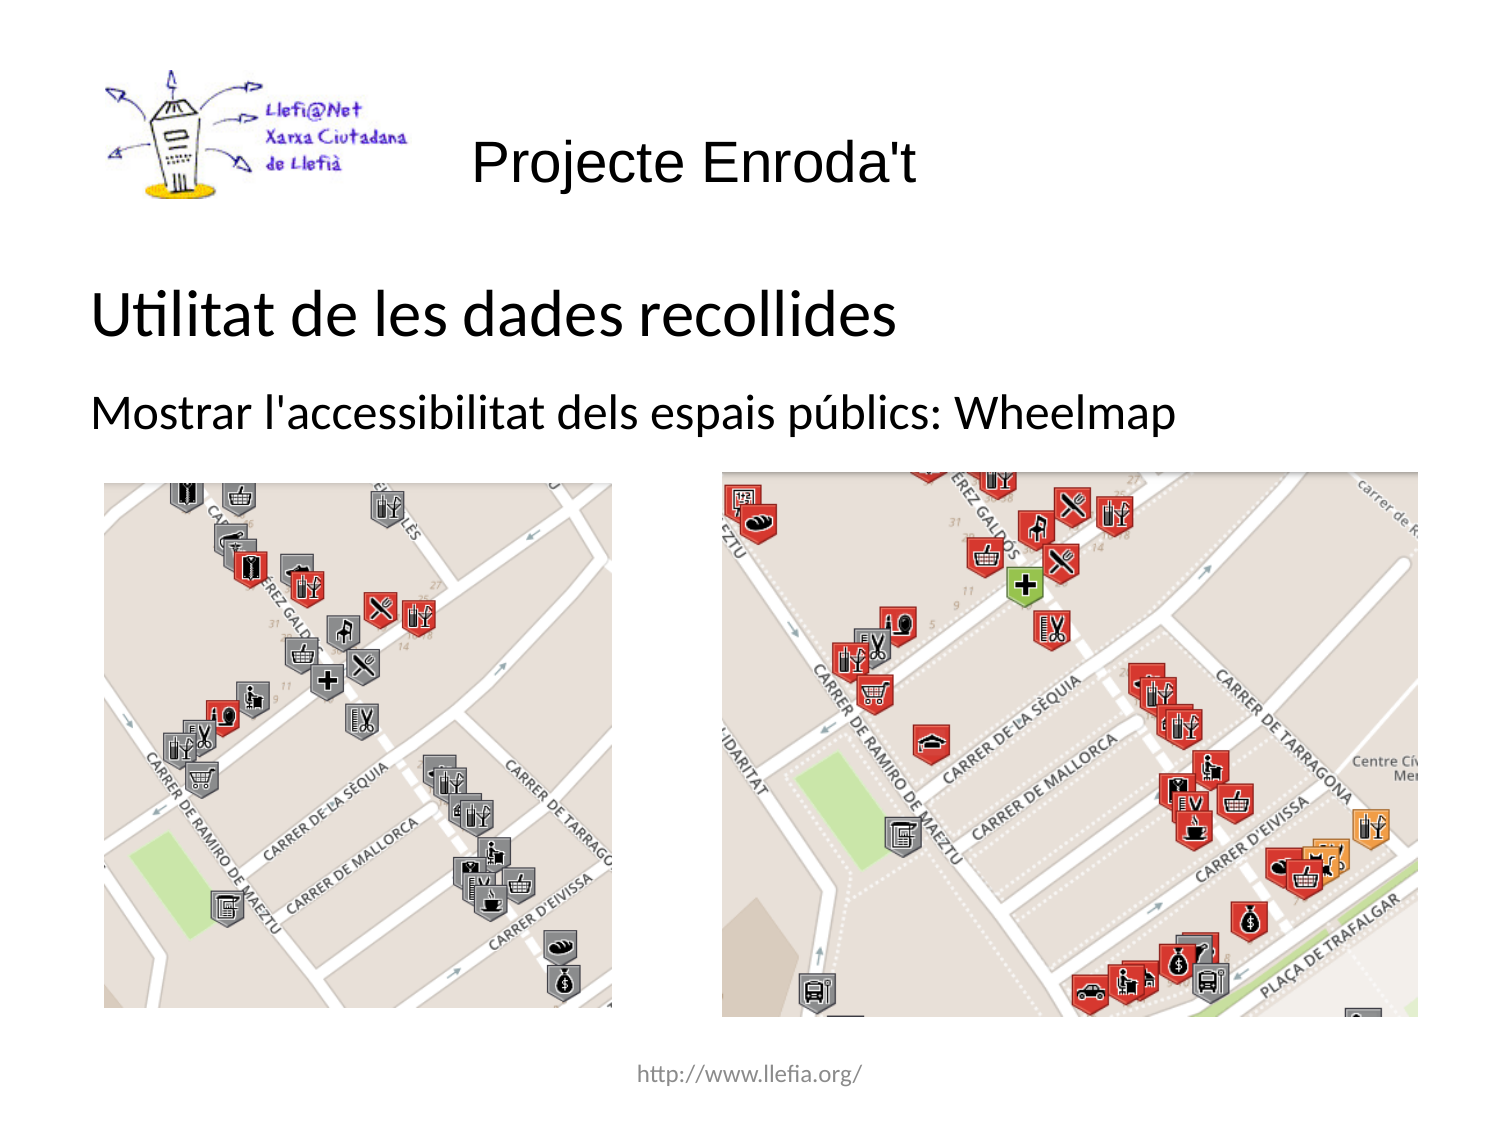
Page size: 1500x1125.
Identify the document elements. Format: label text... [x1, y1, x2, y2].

picture [722, 472, 1418, 1017]
text_box http://www.llefia.org/ [512, 1042, 988, 1103]
list Utilitat de les dades recollides Mostrar l'accessibilitat dels espais públics: Wheelmap [75, 262, 1430, 1005]
picture [104, 483, 612, 1009]
picture [105, 70, 412, 199]
text_box Projecte Enroda't [456, 117, 1418, 202]
